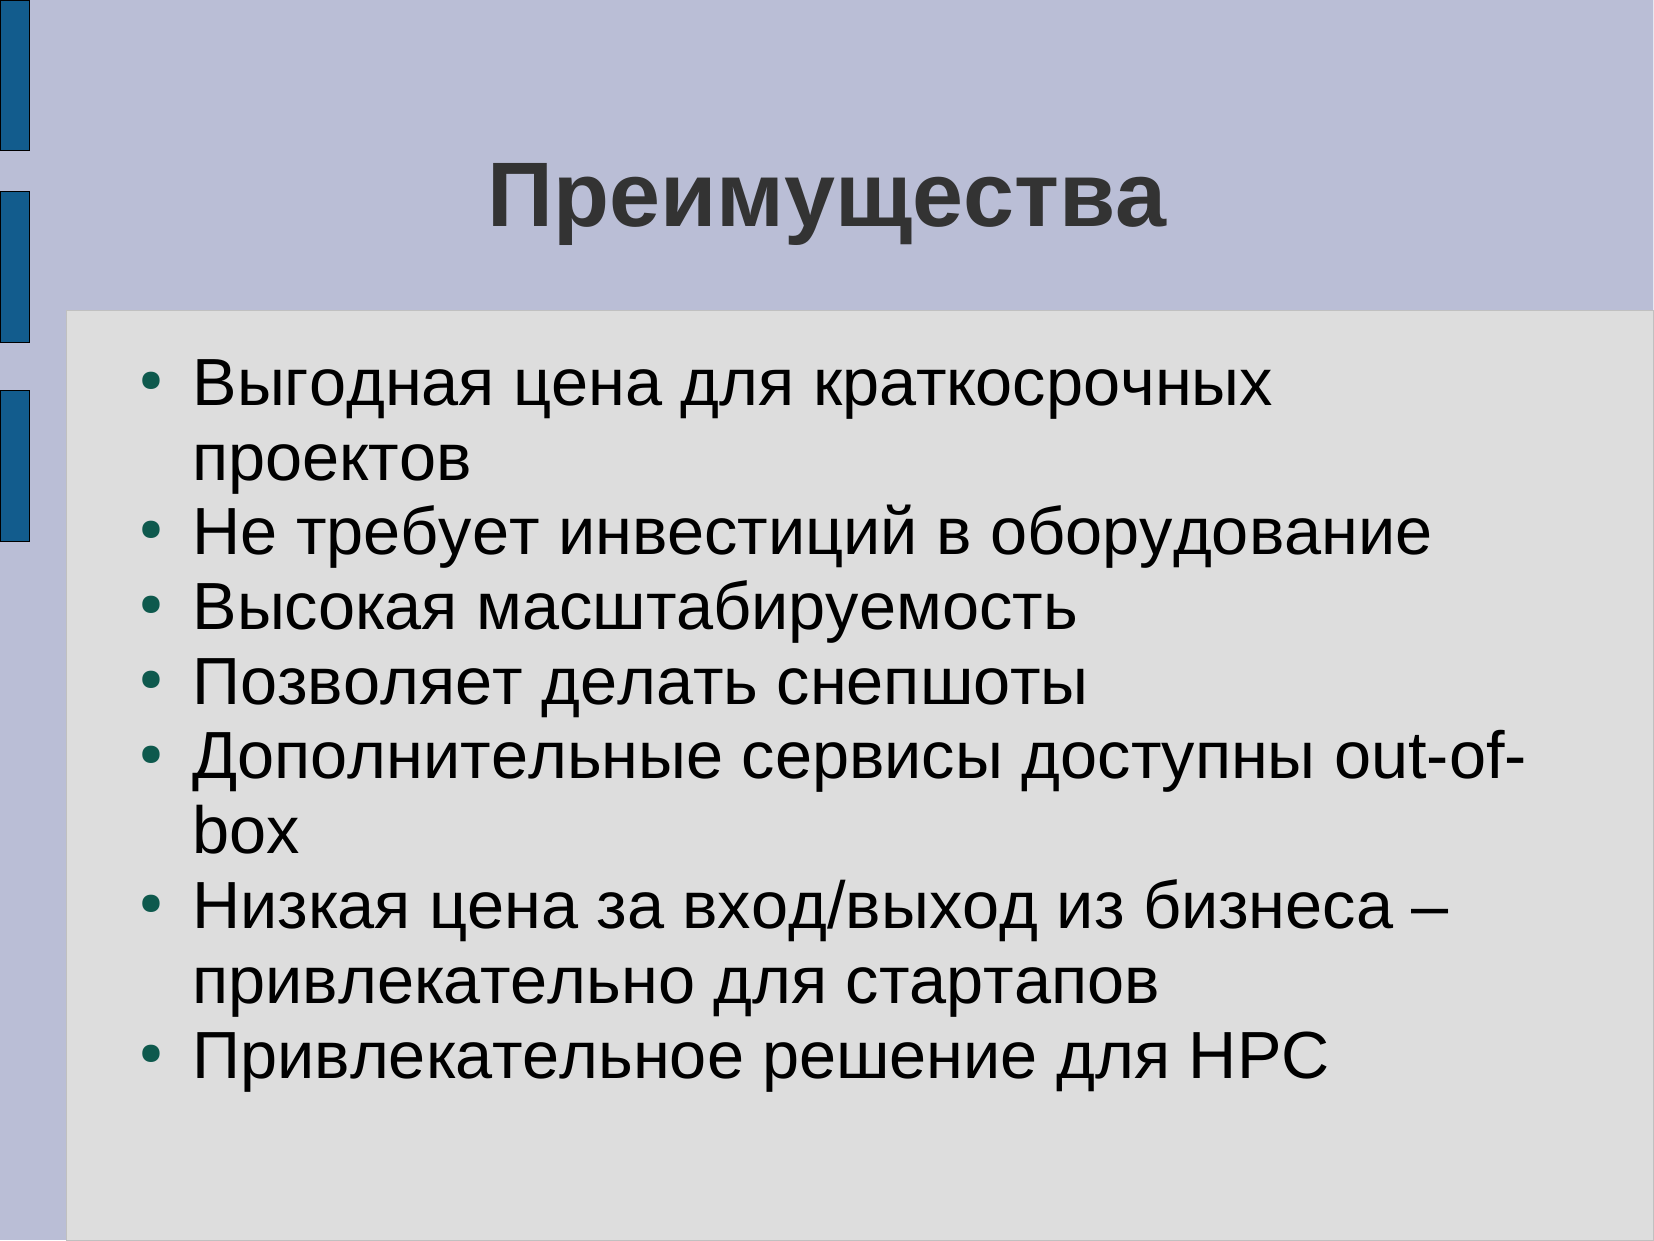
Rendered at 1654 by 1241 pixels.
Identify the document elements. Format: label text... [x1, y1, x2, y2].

title Преимущества [121, 98, 1534, 291]
list Выгодная цена для краткосрочных проектов Не требует инвестиций в оборудование Высокая масштабируемость Позволяет делать снепшоты Дополнительные сервисы доступны out-of-box Низкая цена за вход/выход из бизнеса – привлекательно для стартапов Привлекательное решение для HPC [121, 344, 1534, 1149]
